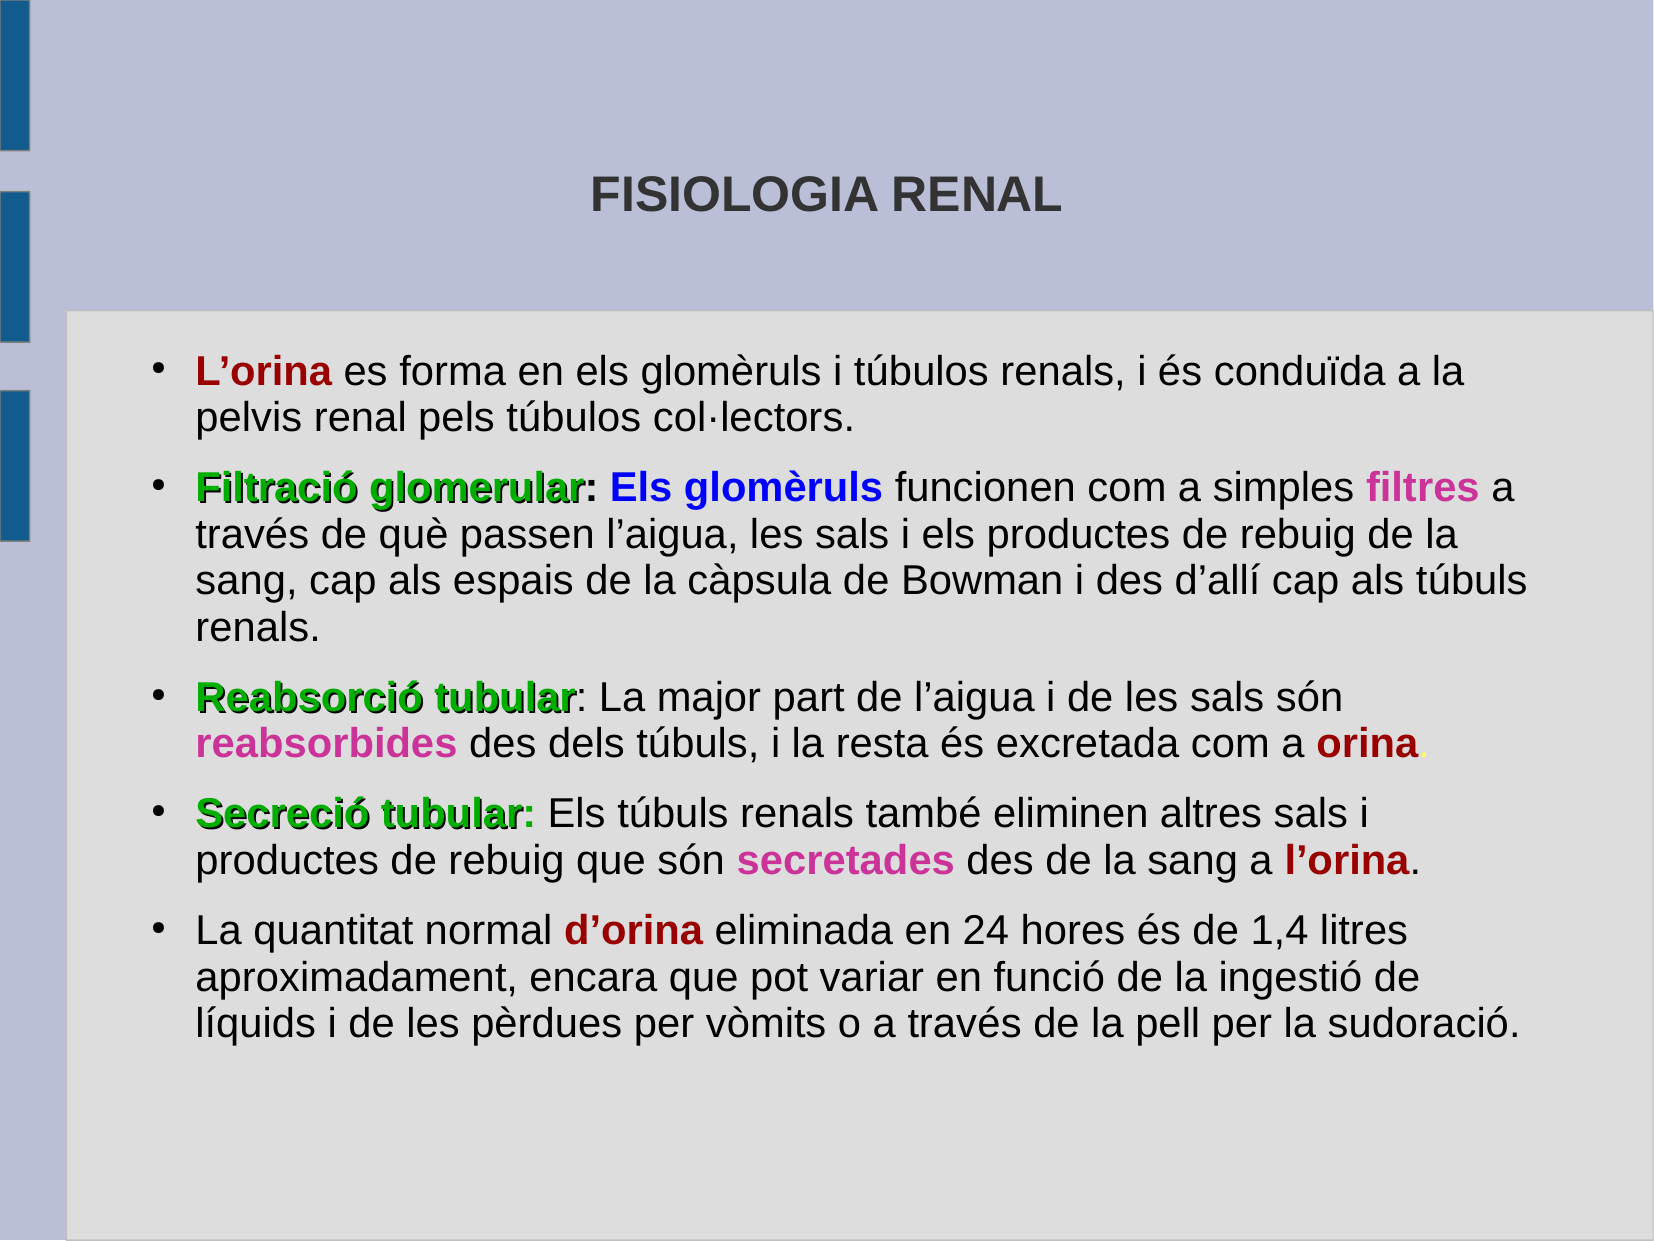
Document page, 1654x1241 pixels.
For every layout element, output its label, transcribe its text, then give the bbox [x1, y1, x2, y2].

list L’orina es forma en els glomèruls i túbulos renals, i és conduïda a la pelvis renal pels túbulos col·lectors. Filtració glomerular: Els glomèruls funcionen com a simples filtres a través de què passen l’aigua, les sals i els productes de rebuig de la sang, cap als espais de la càpsula de Bowman i des d’allí cap als túbuls renals. Reabsorció tubular: La major part de l’aigua i de les sals són reabsorbides des dels túbuls, i la resta és excretada com a orina. Secreció tubular: Els túbuls renals també eliminen altres sals i productes de rebuig que són secretades des de la sang a l’orina. La quantitat normal d’orina eliminada en 24 hores és de 1,4 litres aproximadament, encara que pot variar en funció de la ingestió de líquids i de les pèrdues per vòmits o a través de la pell per la sudoració. [121, 344, 1534, 1126]
title FISIOLOGIA RENAL [121, 91, 1534, 298]
